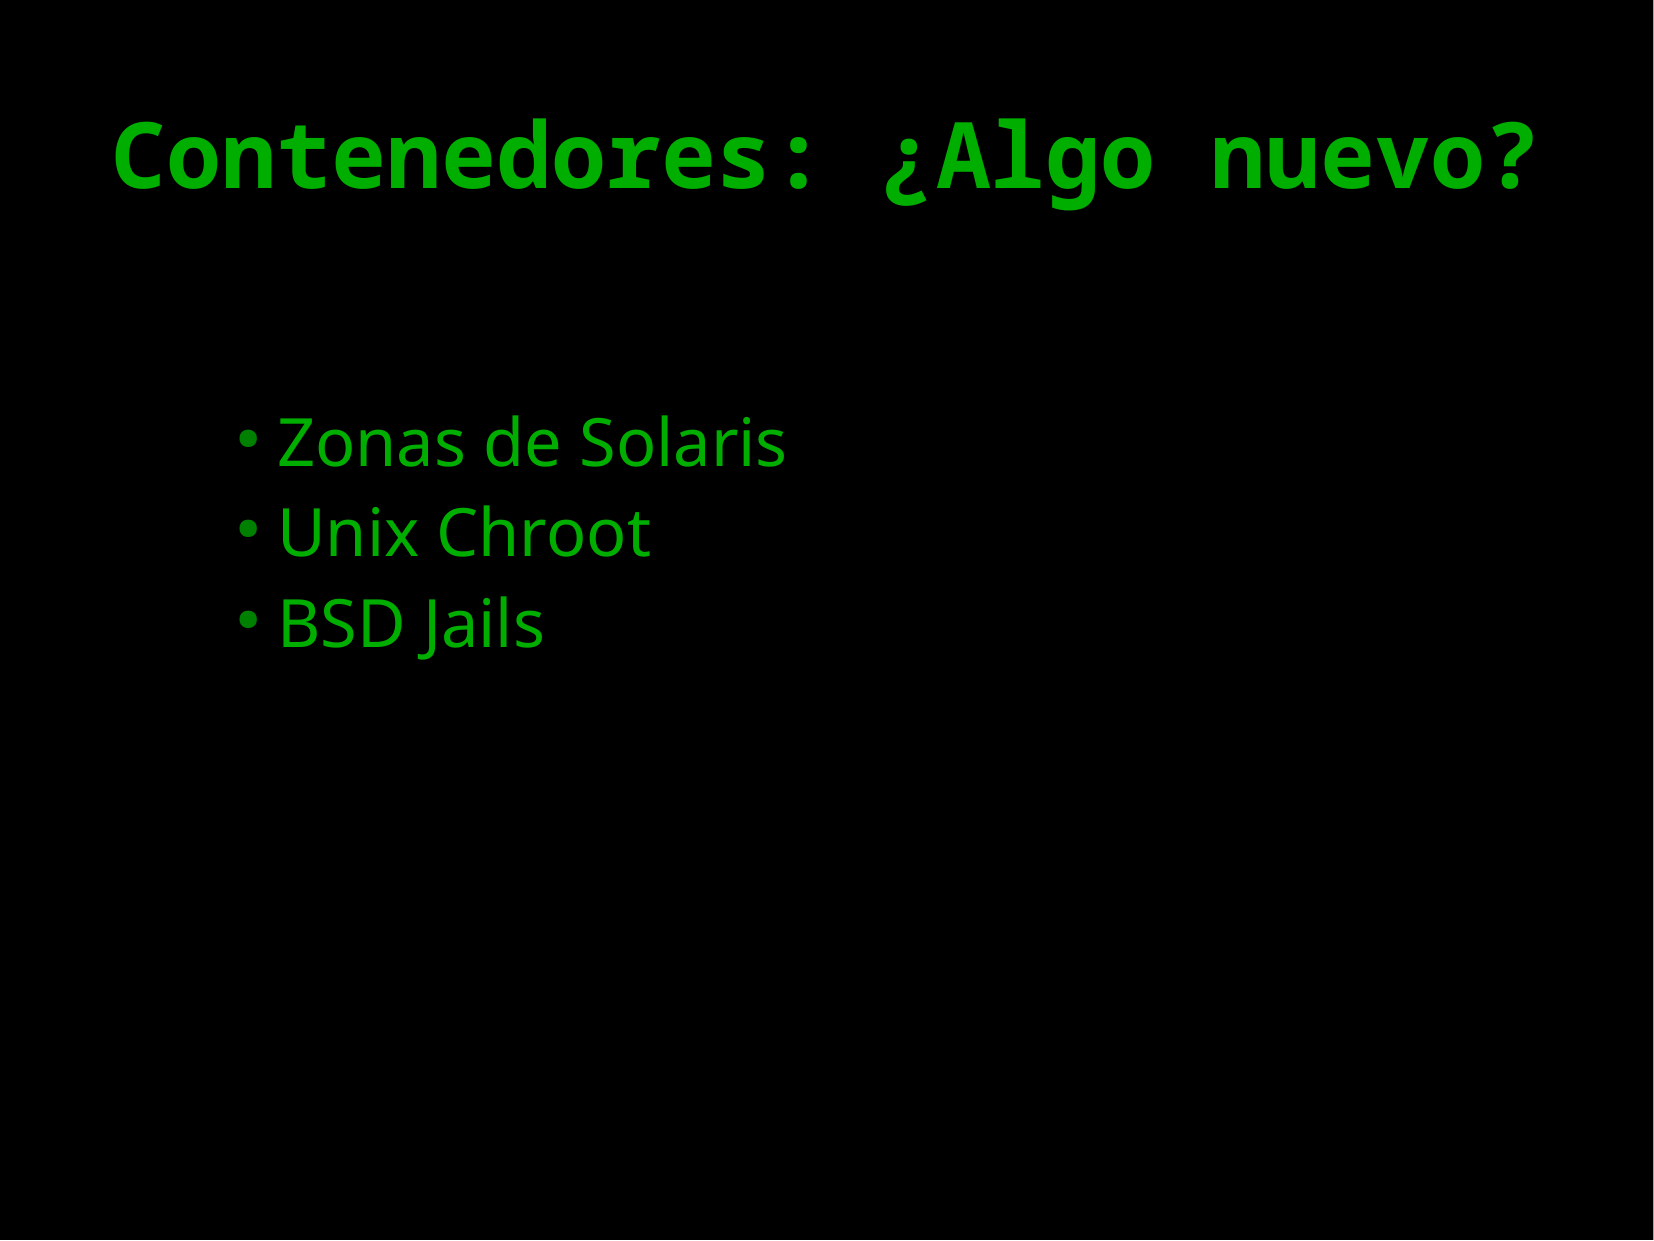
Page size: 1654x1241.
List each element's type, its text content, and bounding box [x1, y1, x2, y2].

title Contenedores: ¿Algo nuevo? [82, 43, 1571, 263]
subtitle Zonas de Solaris Unix Chroot BSD Jails [236, 290, 1123, 863]
